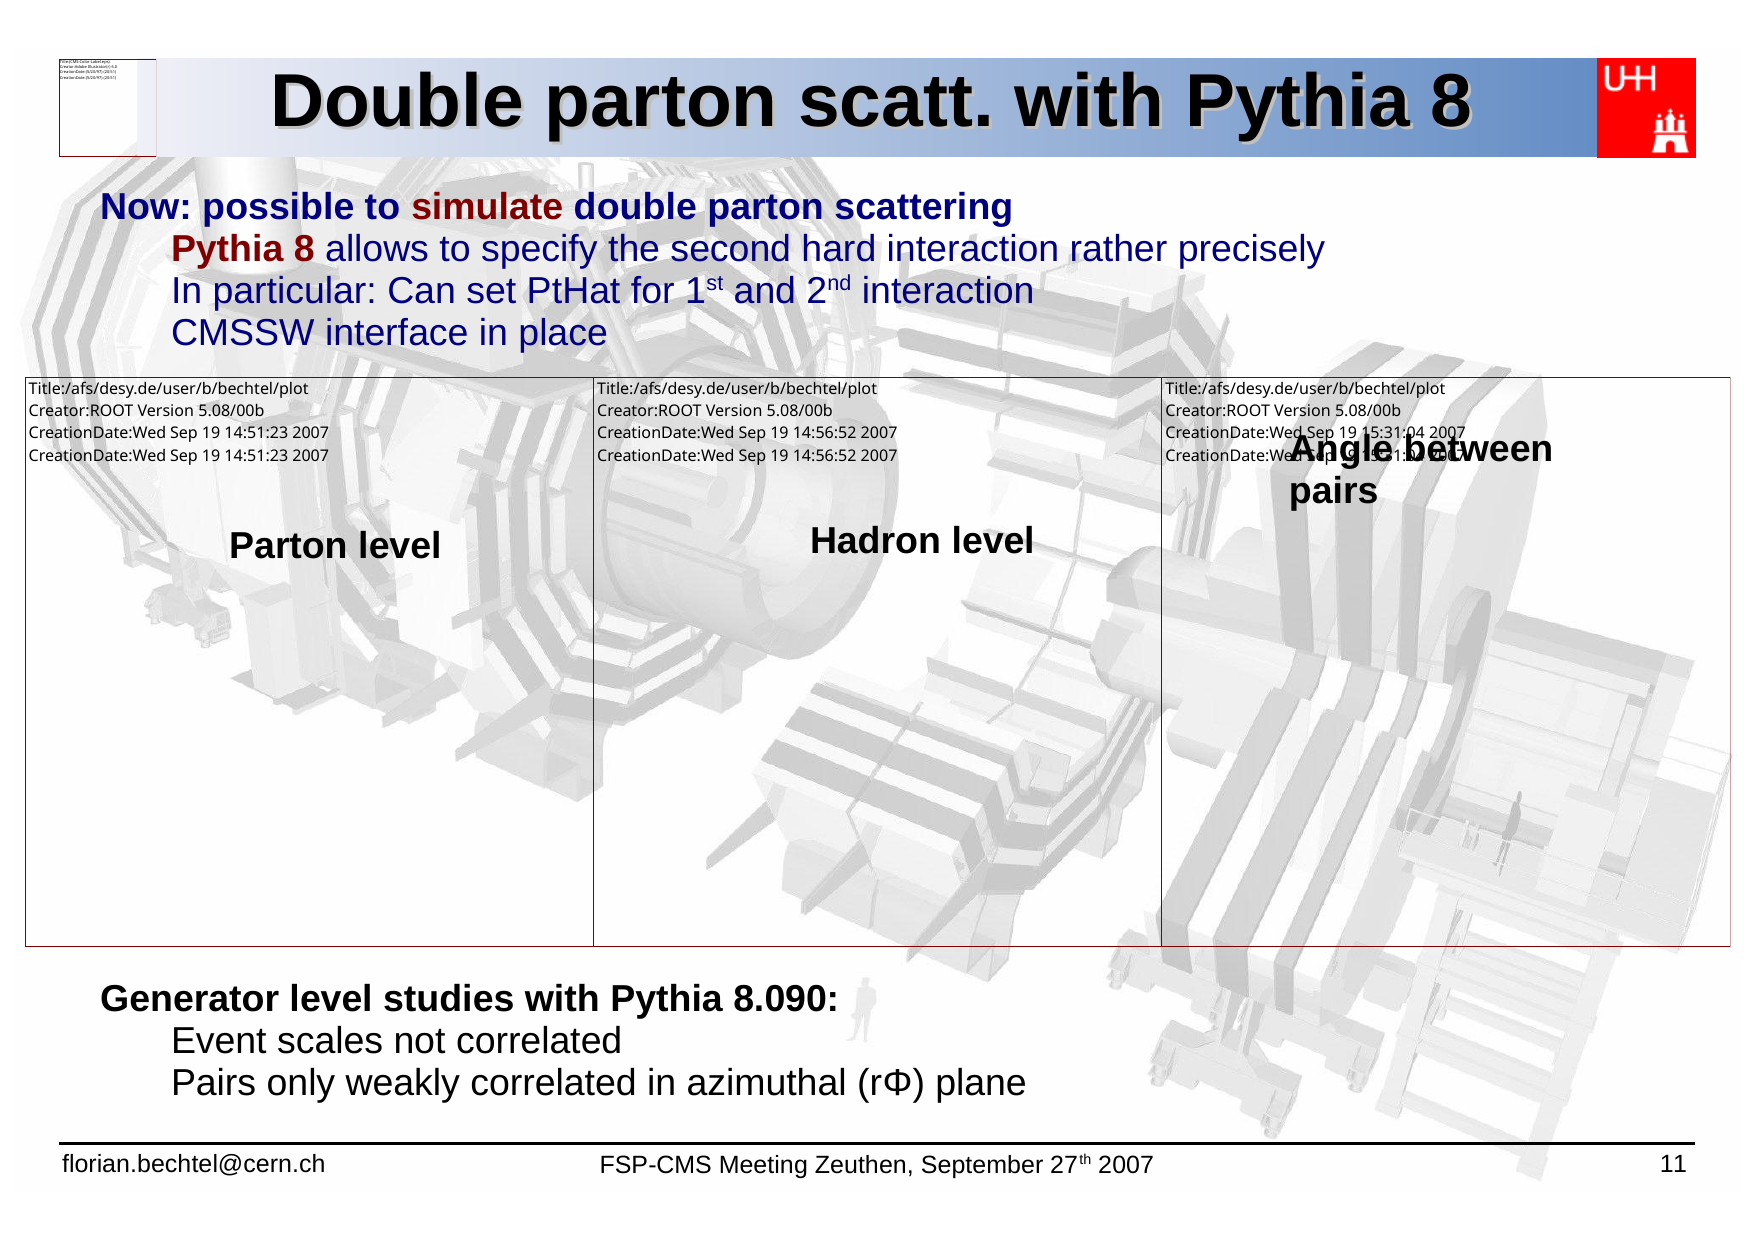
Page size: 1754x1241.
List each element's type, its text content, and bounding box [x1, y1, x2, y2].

text_box Generator level studies with Pythia 8.090: Event scales not correlated Pairs only weakly correlated in azimuthal (rΦ) plane [64, 977, 1668, 1104]
text_box FSP-CMS Meeting Zeuthen, September 27th 2007 [562, 1150, 1192, 1183]
text_box Now: possible to simulate double parton scattering Pythia 8 allows to specify the second hard interaction rather precisely In particular: Can set PtHat for 1st and 2nd interaction CMSSW interface in place [64, 185, 1698, 356]
text_box <number> [1652, 1150, 1696, 1182]
text_box Hadron level [810, 519, 1036, 562]
text_box Double parton scatt. with Pythia 8 [157, 58, 1597, 157]
picture [14, 46, 1740, 1194]
text_box Parton level [229, 525, 443, 568]
text_box florian.bechtel@cern.ch [58, 1150, 330, 1182]
text_box Angle between pairs [1288, 427, 1555, 512]
